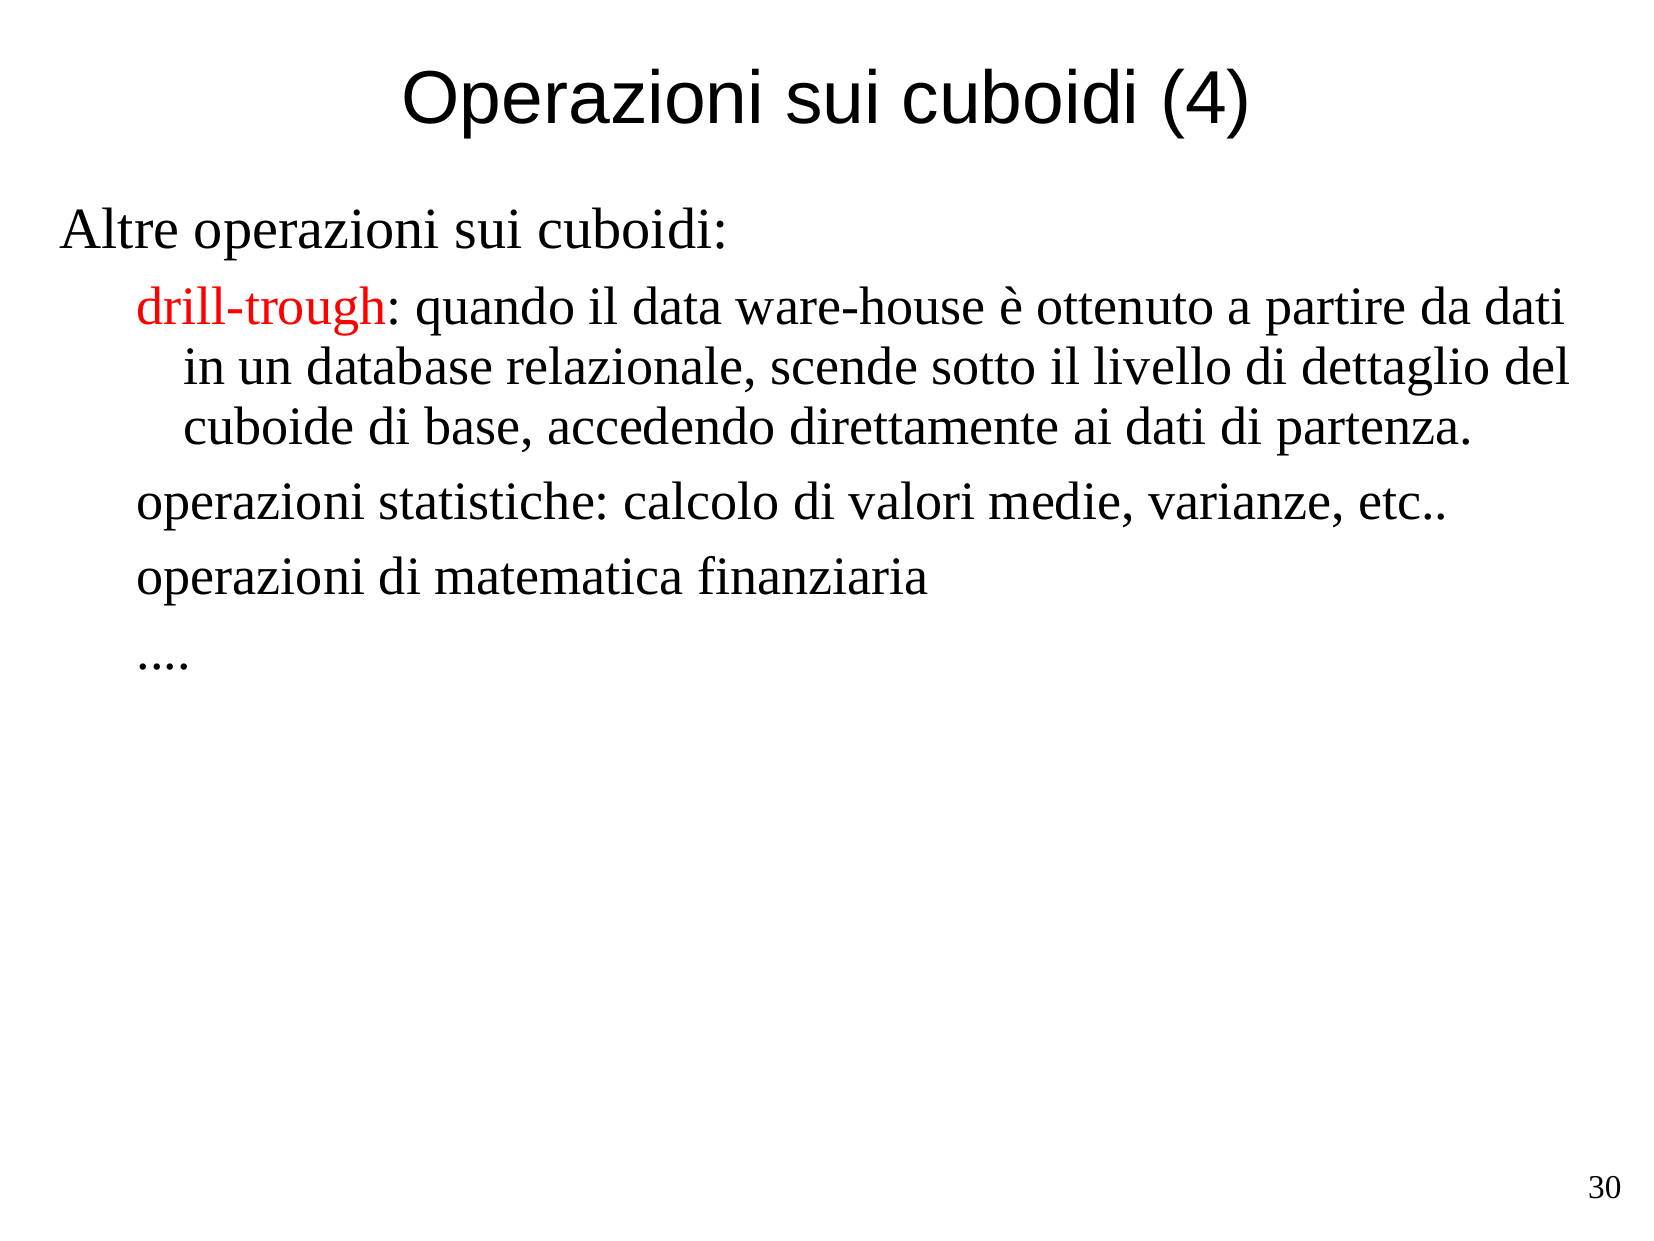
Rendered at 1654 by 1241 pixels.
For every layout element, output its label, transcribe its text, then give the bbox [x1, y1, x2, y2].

title Operazioni sui cuboidi (4) [37, 30, 1617, 166]
list Altre operazioni sui cuboidi: drill-trough: quando il data ware-house è ottenuto a partire da dati in un database relazionale, scende sotto il livello di dettaglio del cuboide di base, accedendo direttamente ai dati di partenza. operazioni statistiche: calcolo di valori medie, varianze, etc.. operazioni di matematica finanziaria .... [42, 196, 1612, 1187]
